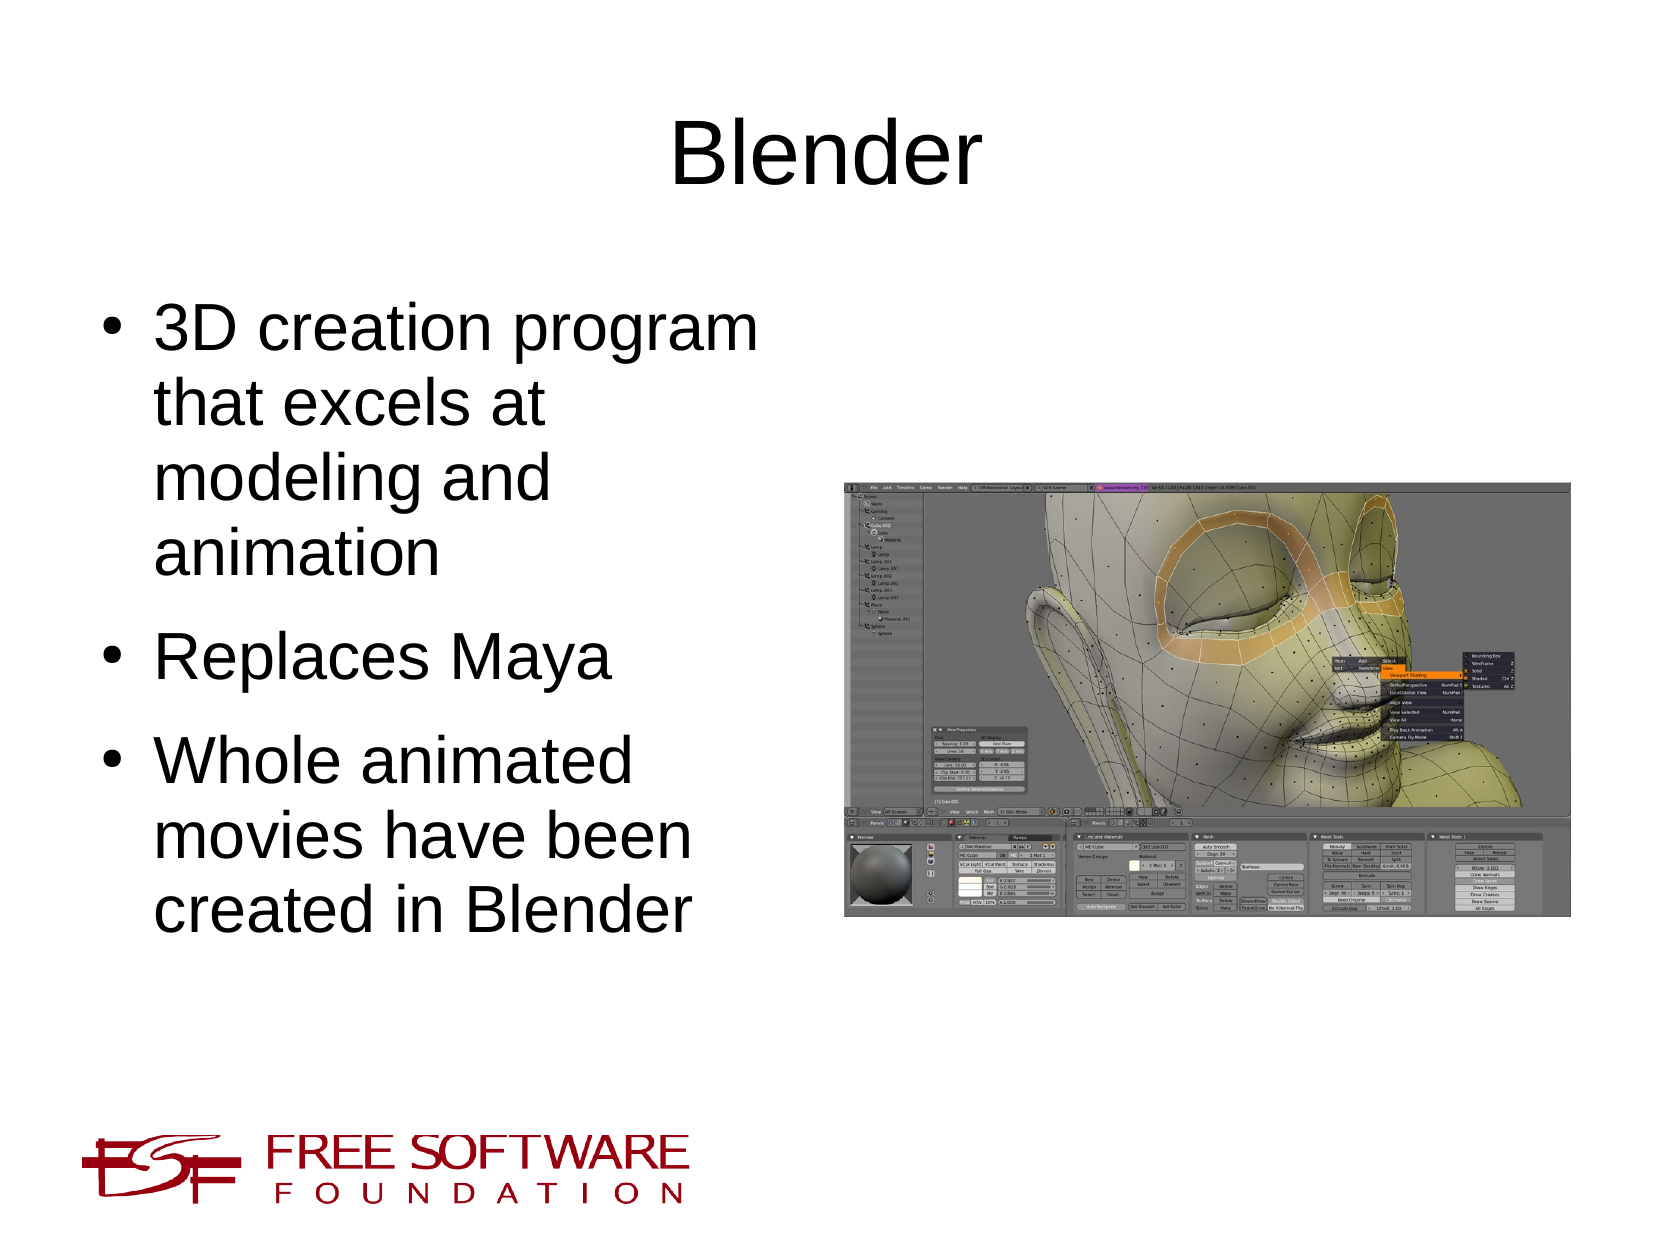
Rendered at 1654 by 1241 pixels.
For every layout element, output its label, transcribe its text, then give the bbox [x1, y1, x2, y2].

picture [844, 482, 1571, 917]
picture [82, 1135, 841, 1224]
title Blender [82, 49, 1571, 257]
list 3D creation program that excels at modeling and animation Replaces Maya Whole animated movies have been created in Blender [82, 290, 809, 1109]
